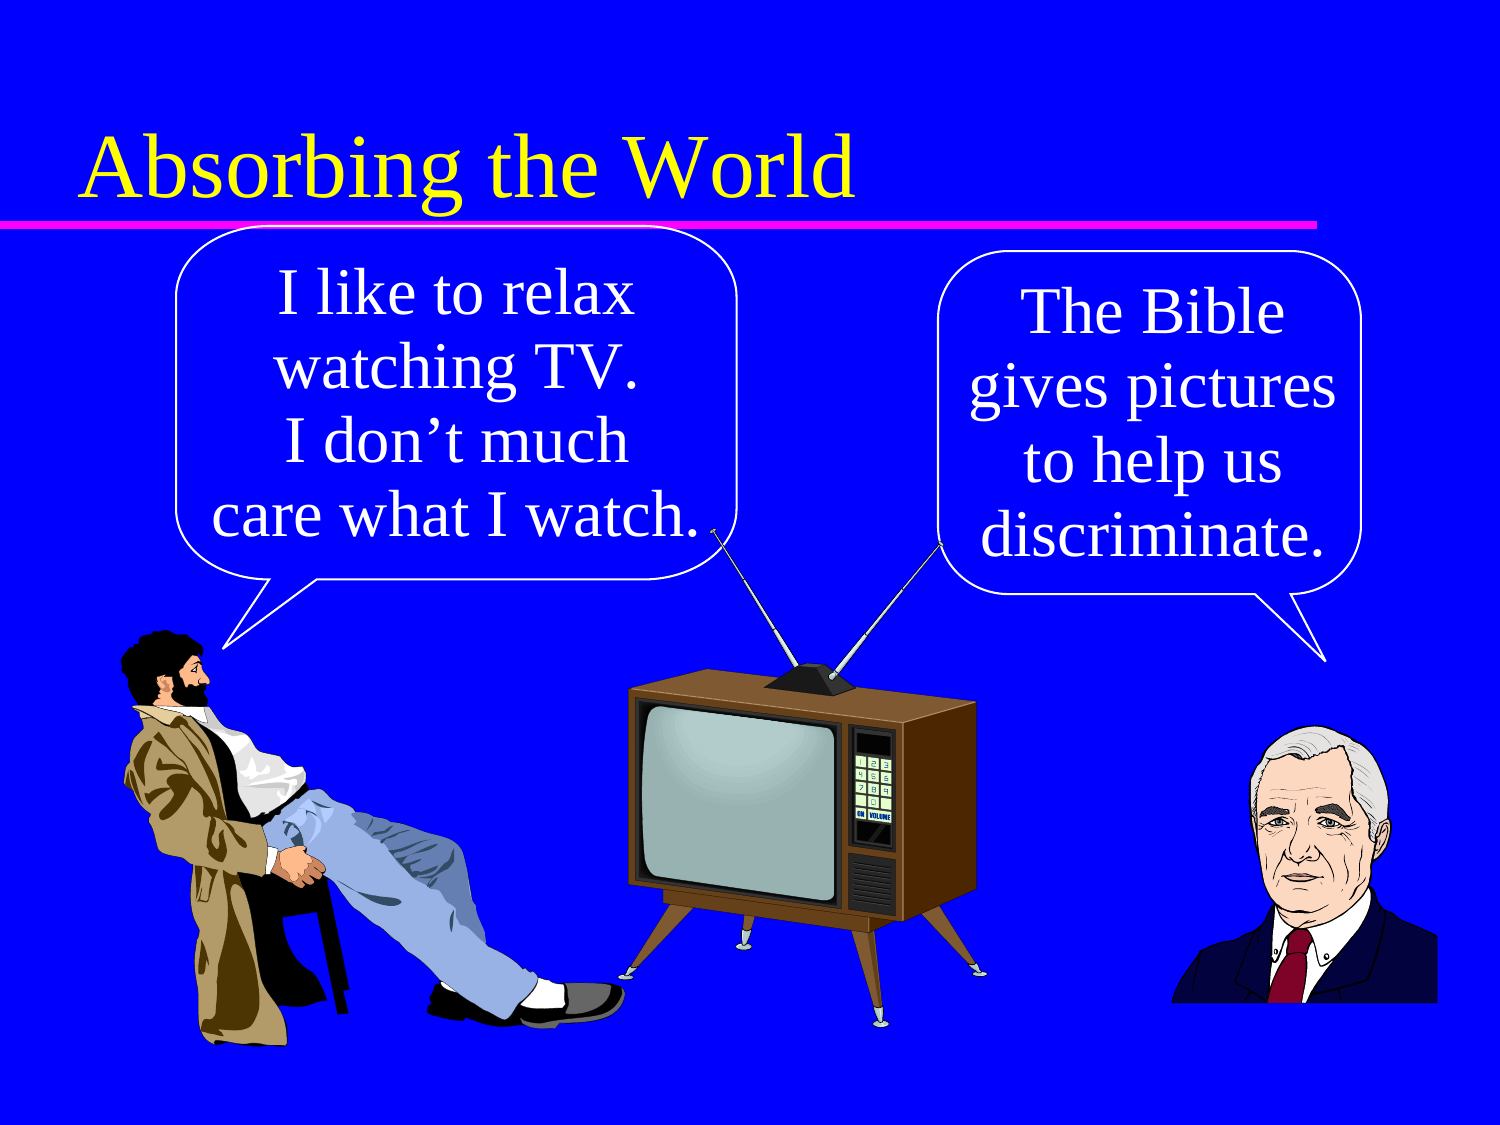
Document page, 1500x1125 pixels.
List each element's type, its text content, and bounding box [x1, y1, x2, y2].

chart [120, 630, 625, 1047]
text_box The Bible gives pictures to help us discriminate. [937, 251, 1361, 662]
chart [1171, 725, 1438, 1004]
title Absorbing the World [62, 43, 1363, 225]
text_box I like to relax watching TV. I don’t much care what I watch. [176, 226, 737, 630]
picture [617, 528, 988, 1028]
